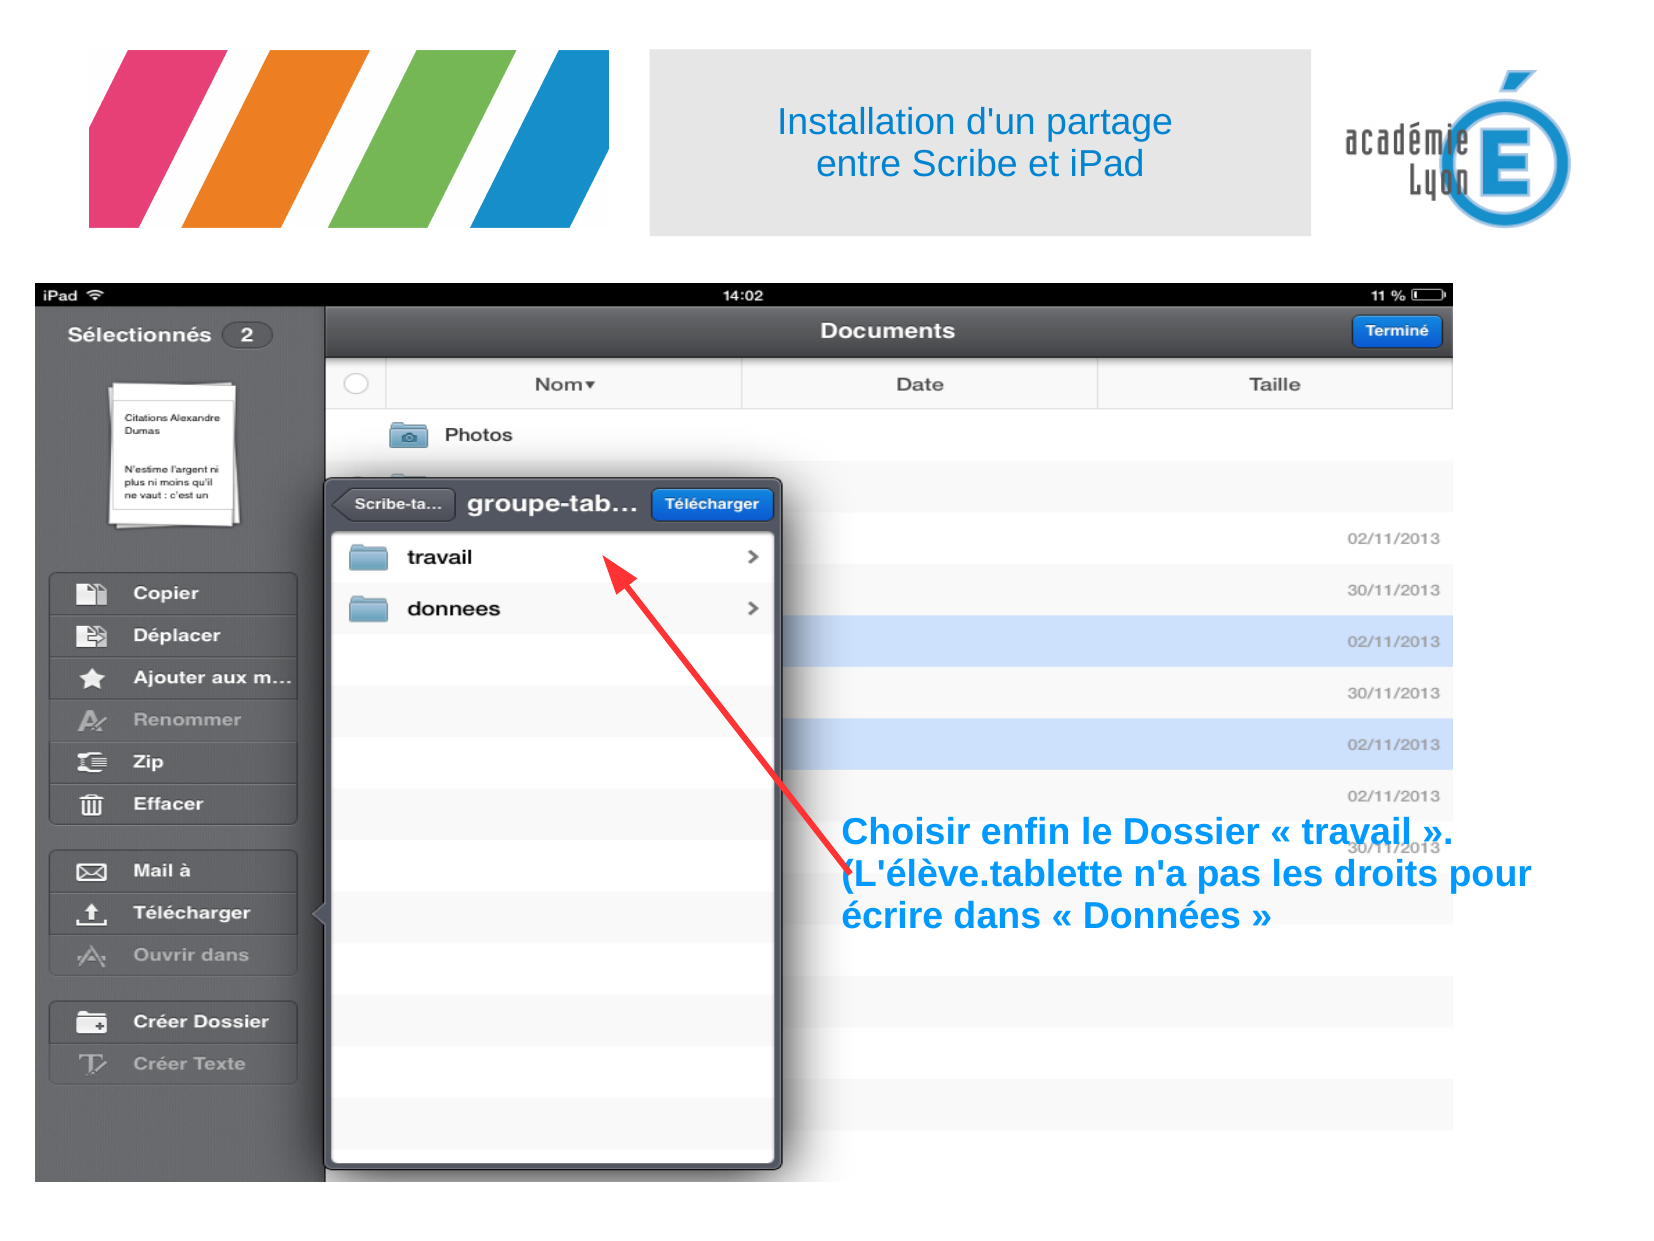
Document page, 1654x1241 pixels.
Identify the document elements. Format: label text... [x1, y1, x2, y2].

text_box Choisir enfin le Dossier « travail ». (L'élève.tablette n'a pas les droits pour écrire dans « Données » [826, 803, 1607, 948]
picture [89, 50, 609, 228]
title Installation d'un partage entre Scribe et iPad [649, 49, 1312, 237]
picture [1338, 70, 1571, 233]
picture [35, 283, 1453, 1182]
